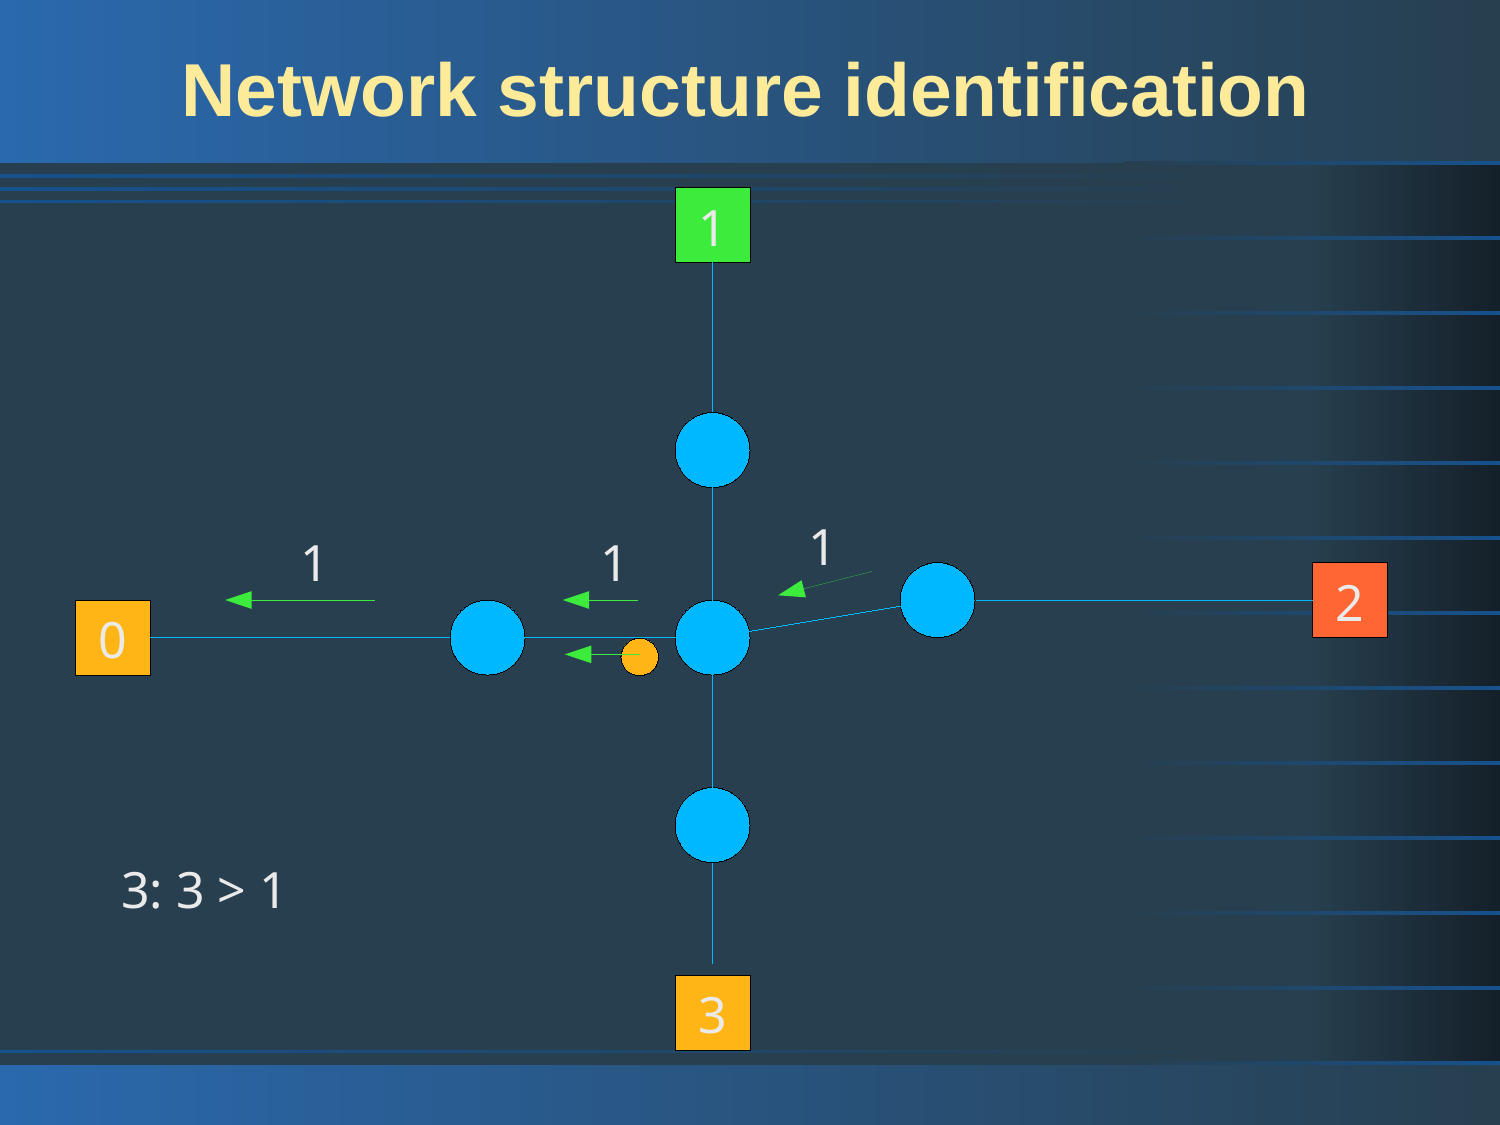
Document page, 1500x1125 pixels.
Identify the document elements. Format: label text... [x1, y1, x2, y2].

text_box [675, 412, 751, 488]
text_box [675, 600, 751, 676]
title Network structure identification [83, 24, 1409, 151]
text_box 1 [600, 525, 633, 596]
text_box 2 [1312, 562, 1388, 638]
text_box 1 [675, 187, 751, 263]
text_box [900, 562, 976, 638]
text_box 3 [675, 975, 751, 1051]
text_box 1 [808, 508, 847, 580]
text_box 0 [75, 600, 151, 676]
text_box [620, 638, 659, 676]
text_box 3: 3 > 1 [121, 851, 317, 922]
text_box [450, 600, 526, 676]
text_box [675, 787, 751, 863]
text_box 1 [300, 525, 333, 596]
